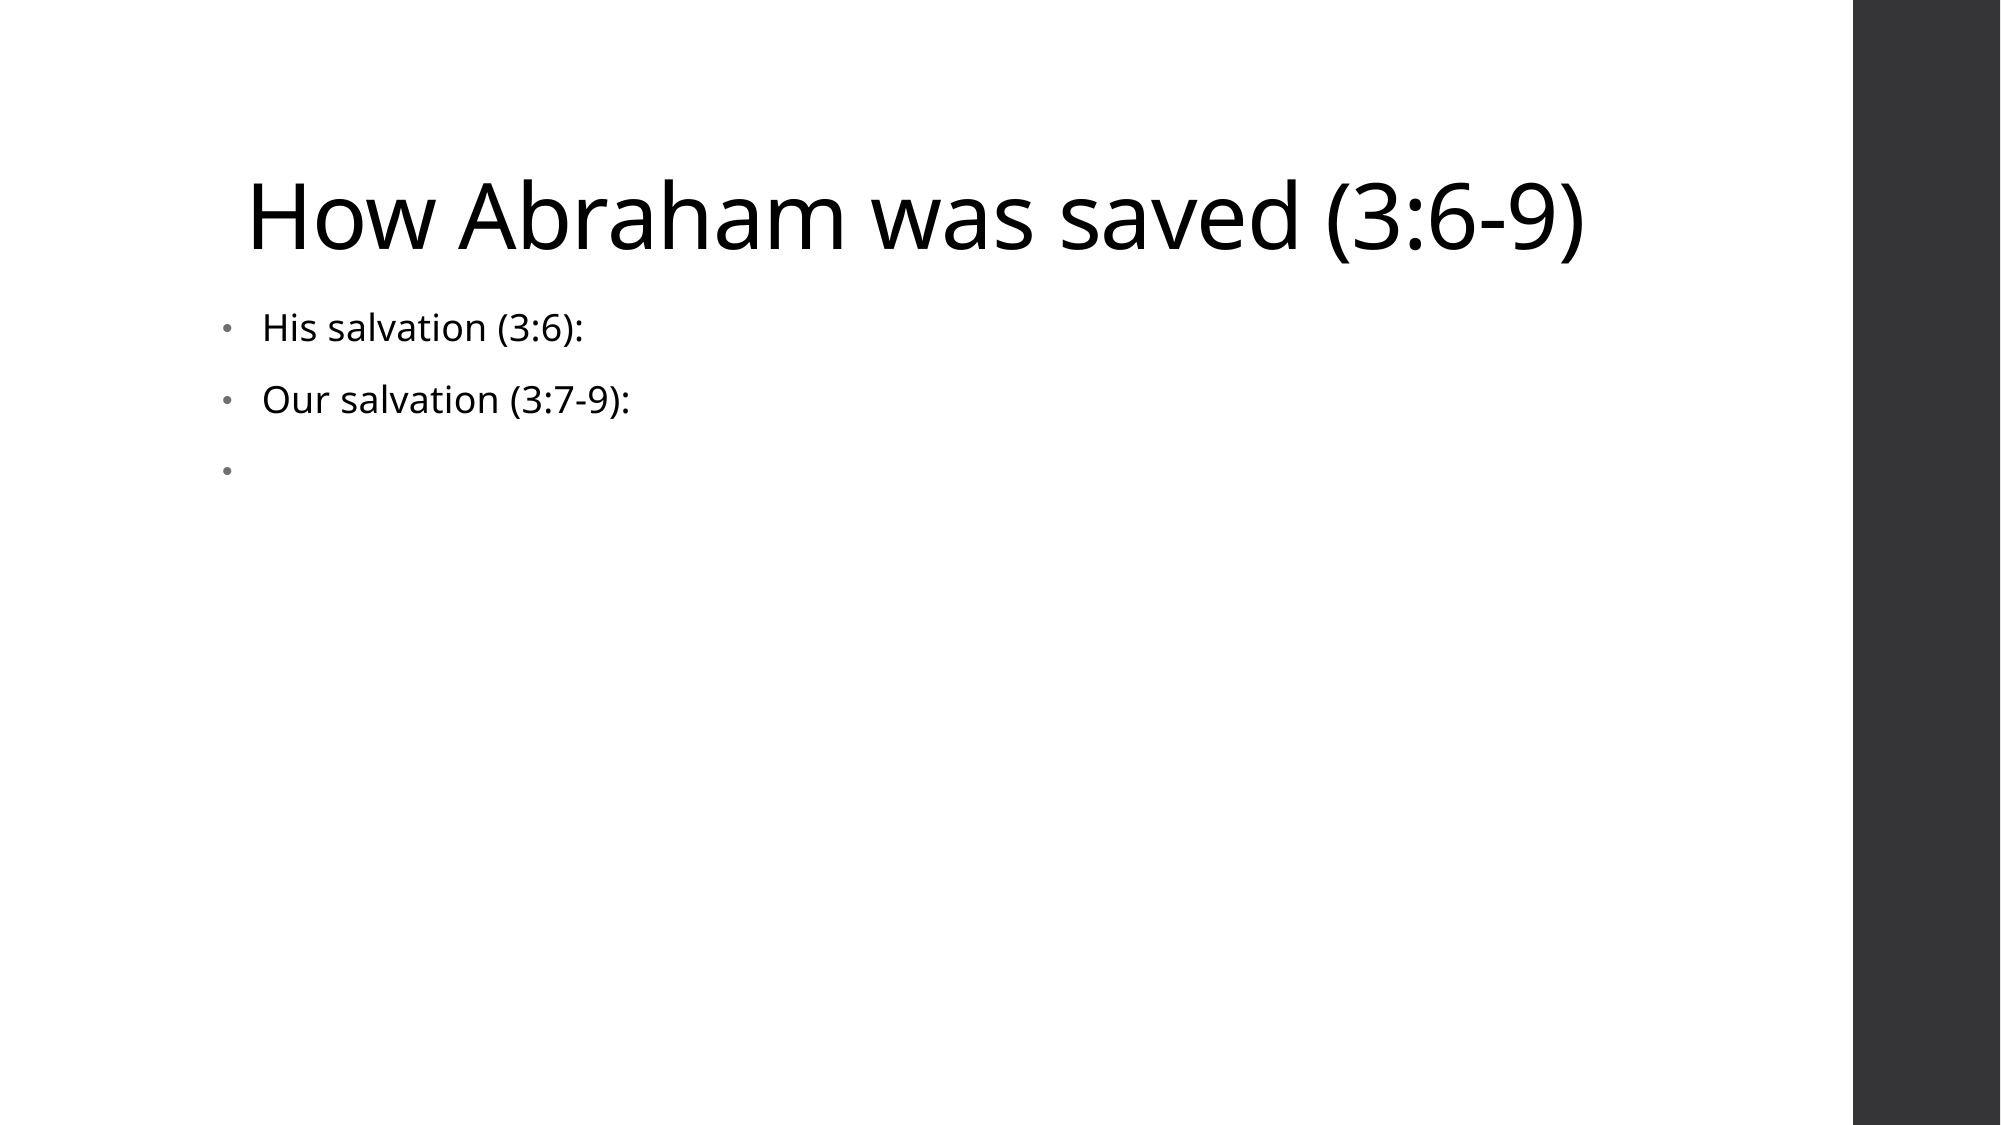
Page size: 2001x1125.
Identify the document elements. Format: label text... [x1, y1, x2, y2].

title How Abraham was saved (3:6-9) [206, 60, 1797, 278]
list His salvation (3:6): Our salvation (3:7-9): [206, 299, 1617, 1014]
